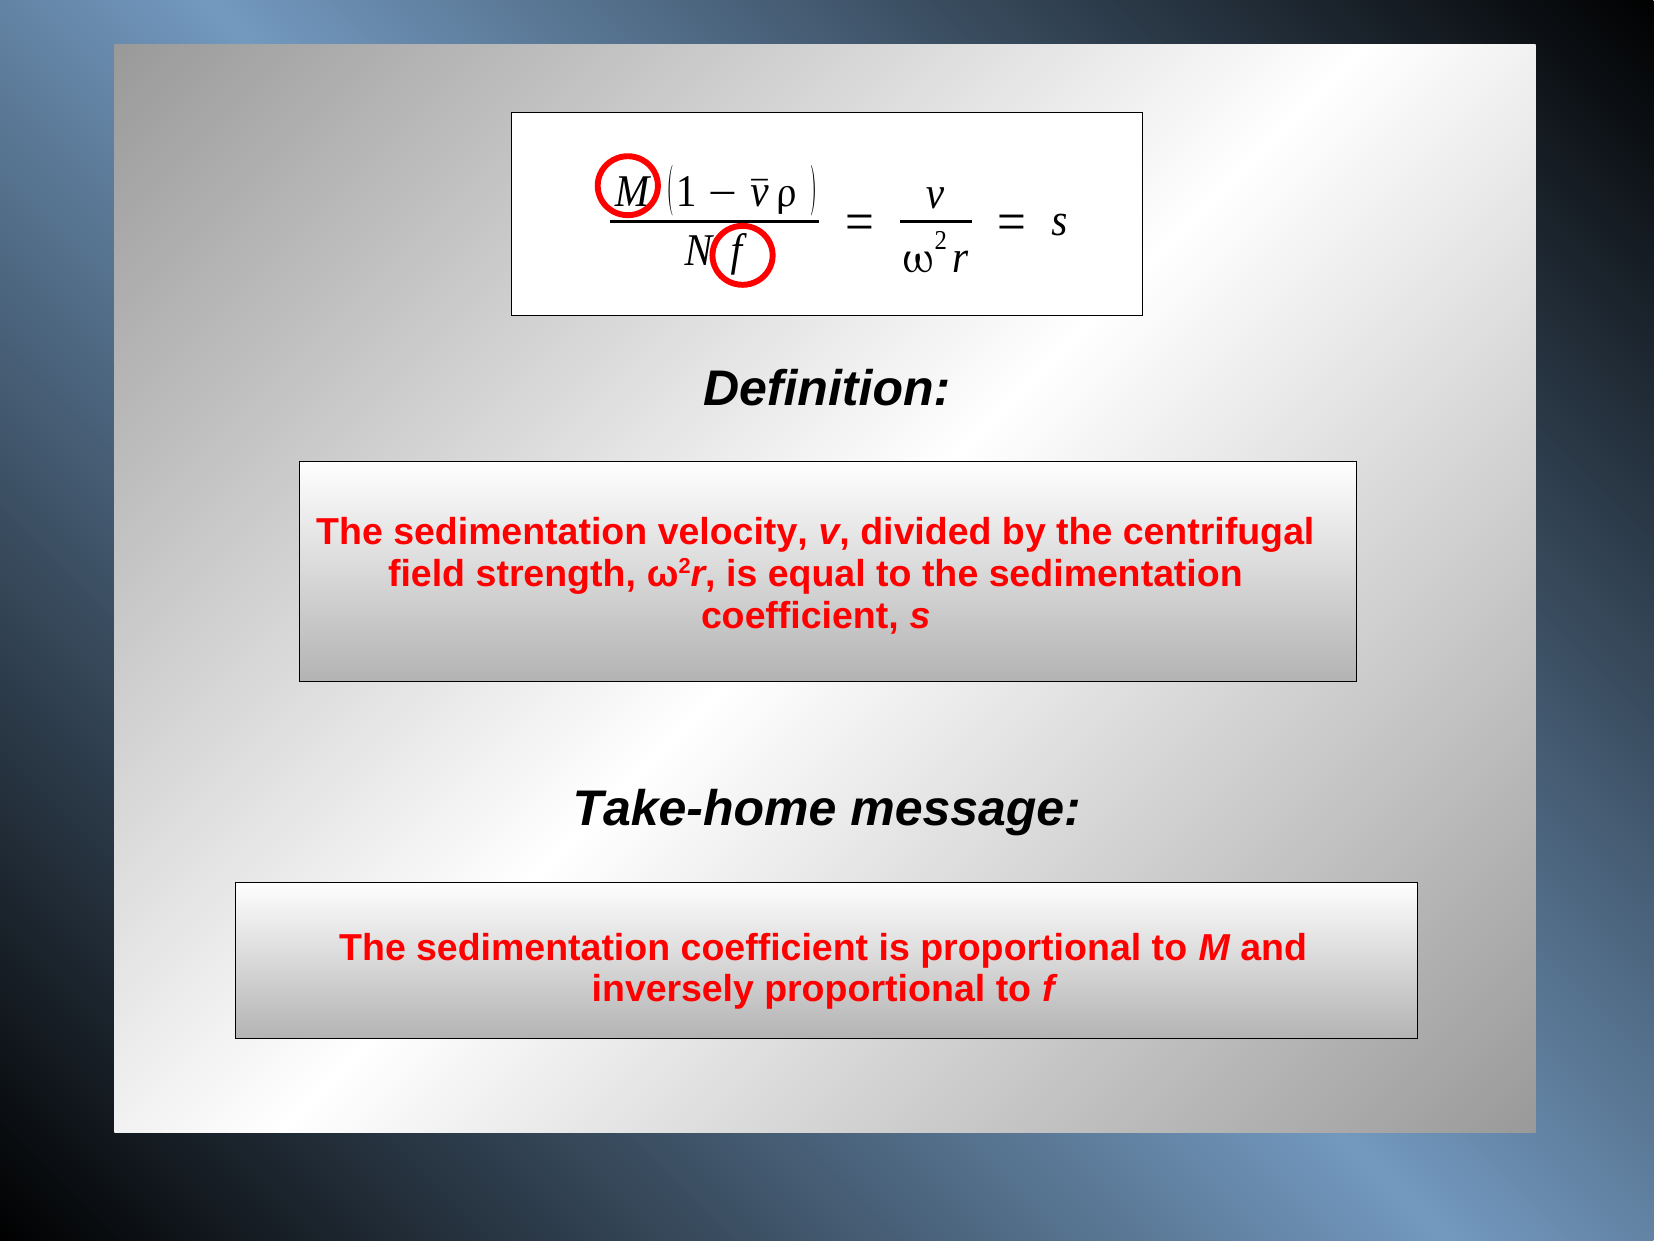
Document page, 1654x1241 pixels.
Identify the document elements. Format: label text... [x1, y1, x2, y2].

text_box [235, 882, 1418, 1039]
text_box [511, 112, 1143, 316]
text_box The sedimentation coefficient is proportional to M and inversely proportional to f [339, 925, 1315, 1010]
text_box Take-home message: [562, 780, 1092, 839]
text_box [299, 461, 1357, 682]
chart [602, 162, 654, 212]
chart [716, 229, 769, 281]
chart [602, 162, 1074, 282]
text_box Definition: [700, 360, 954, 420]
text_box The sedimentation velocity, v, divided by the centrifugal field strength, ω2r, is equal to the sedimentation coefficient, s [316, 510, 1338, 638]
